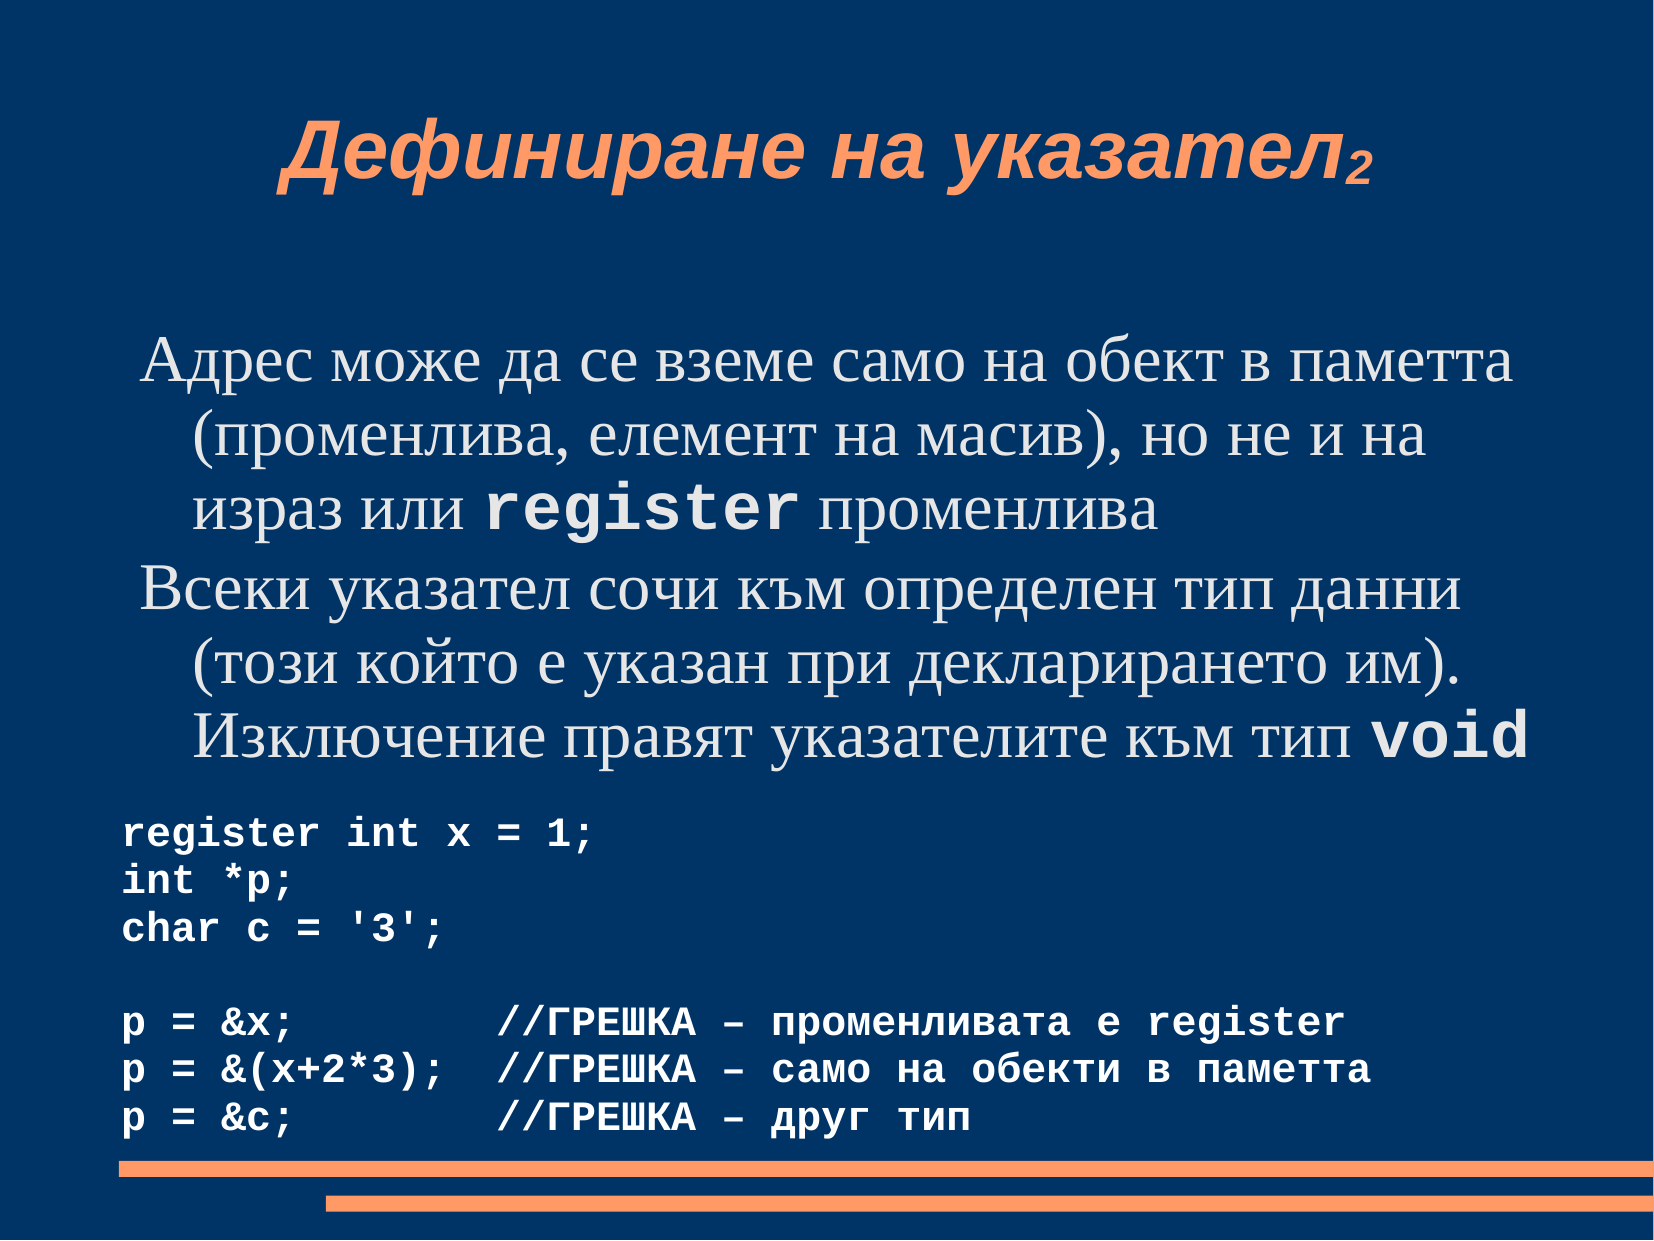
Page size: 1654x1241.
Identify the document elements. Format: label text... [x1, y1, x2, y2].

list Адрес може да се вземе само на обект в паметта (променлива, елемент на масив), но не и на израз или register променлива Всеки указател сочи към определен тип данни (този който е указан при декларирането им). Изключение правят указателите към тип void [121, 322, 1561, 804]
title Дефиниране на указател2 [121, 53, 1534, 247]
text_box register int x = 1; int *p; char c = '3'; p = &x; //ГРЕШКА – променливата е register p = &(x+2*3); //ГРЕШКА – само на обекти в паметта p = &c; //ГРЕШКА – друг тип [106, 804, 1562, 1241]
